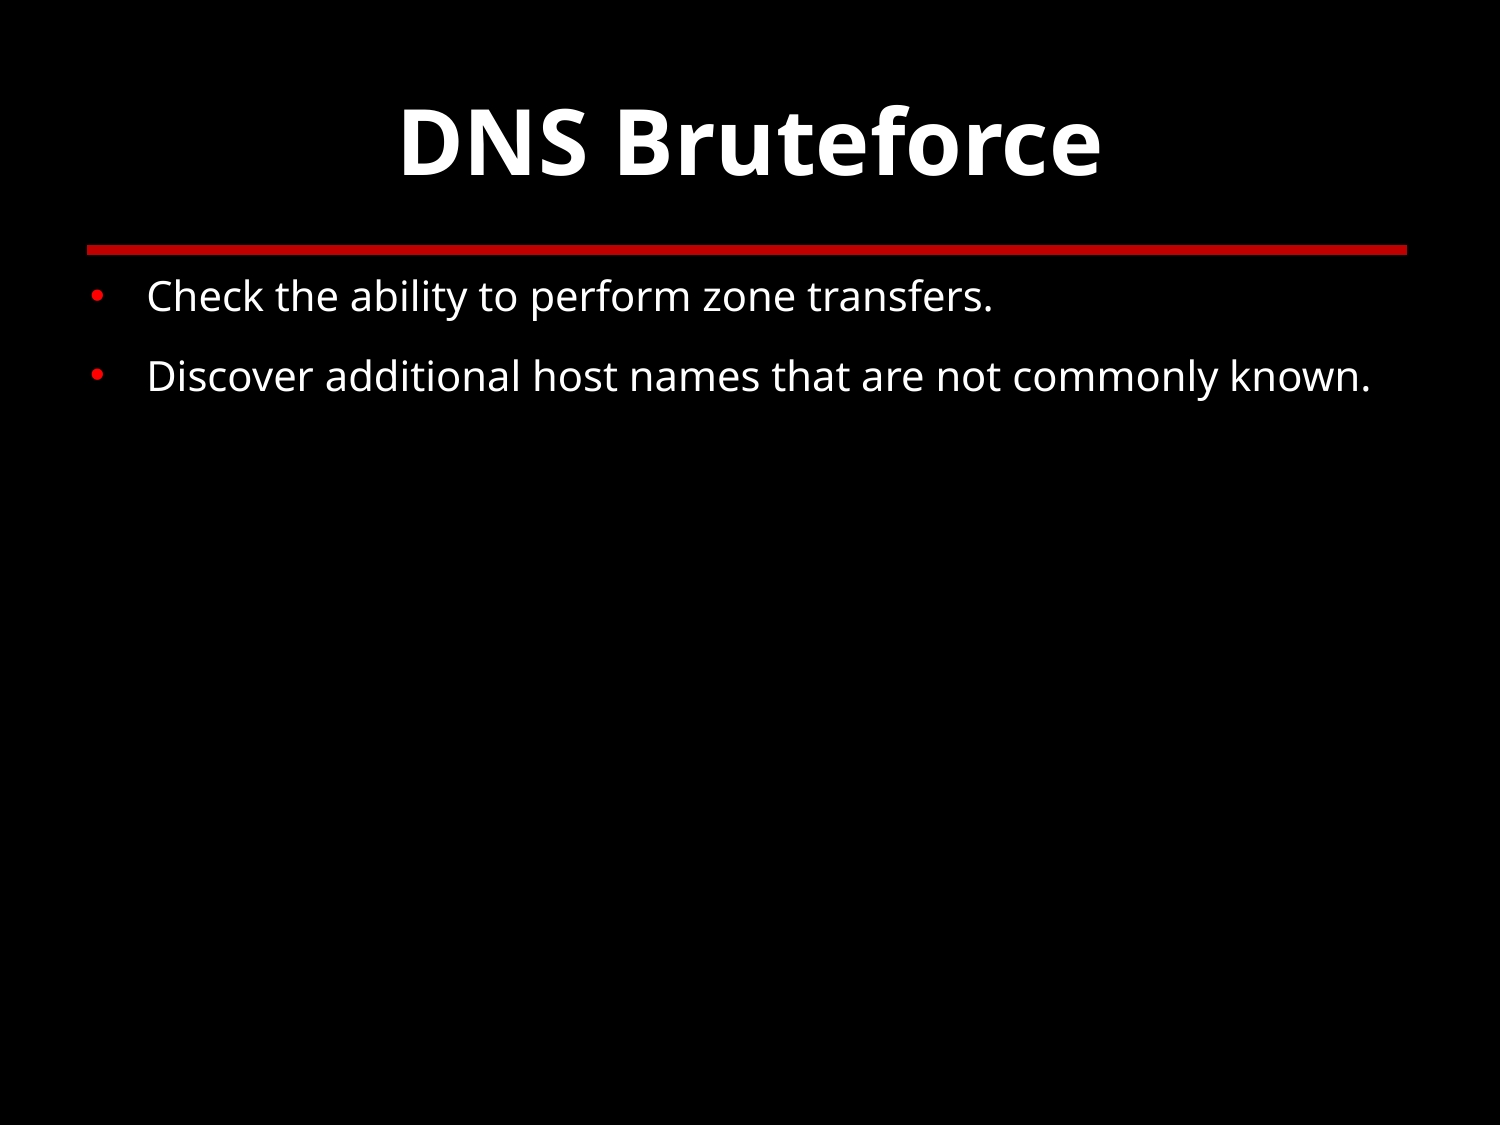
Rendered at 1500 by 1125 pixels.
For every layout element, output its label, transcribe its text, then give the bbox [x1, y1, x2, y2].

title DNS Bruteforce [75, 45, 1425, 233]
list Check the ability to perform zone transfers. Discover additional host names that are not commonly known. [75, 262, 1425, 1005]
